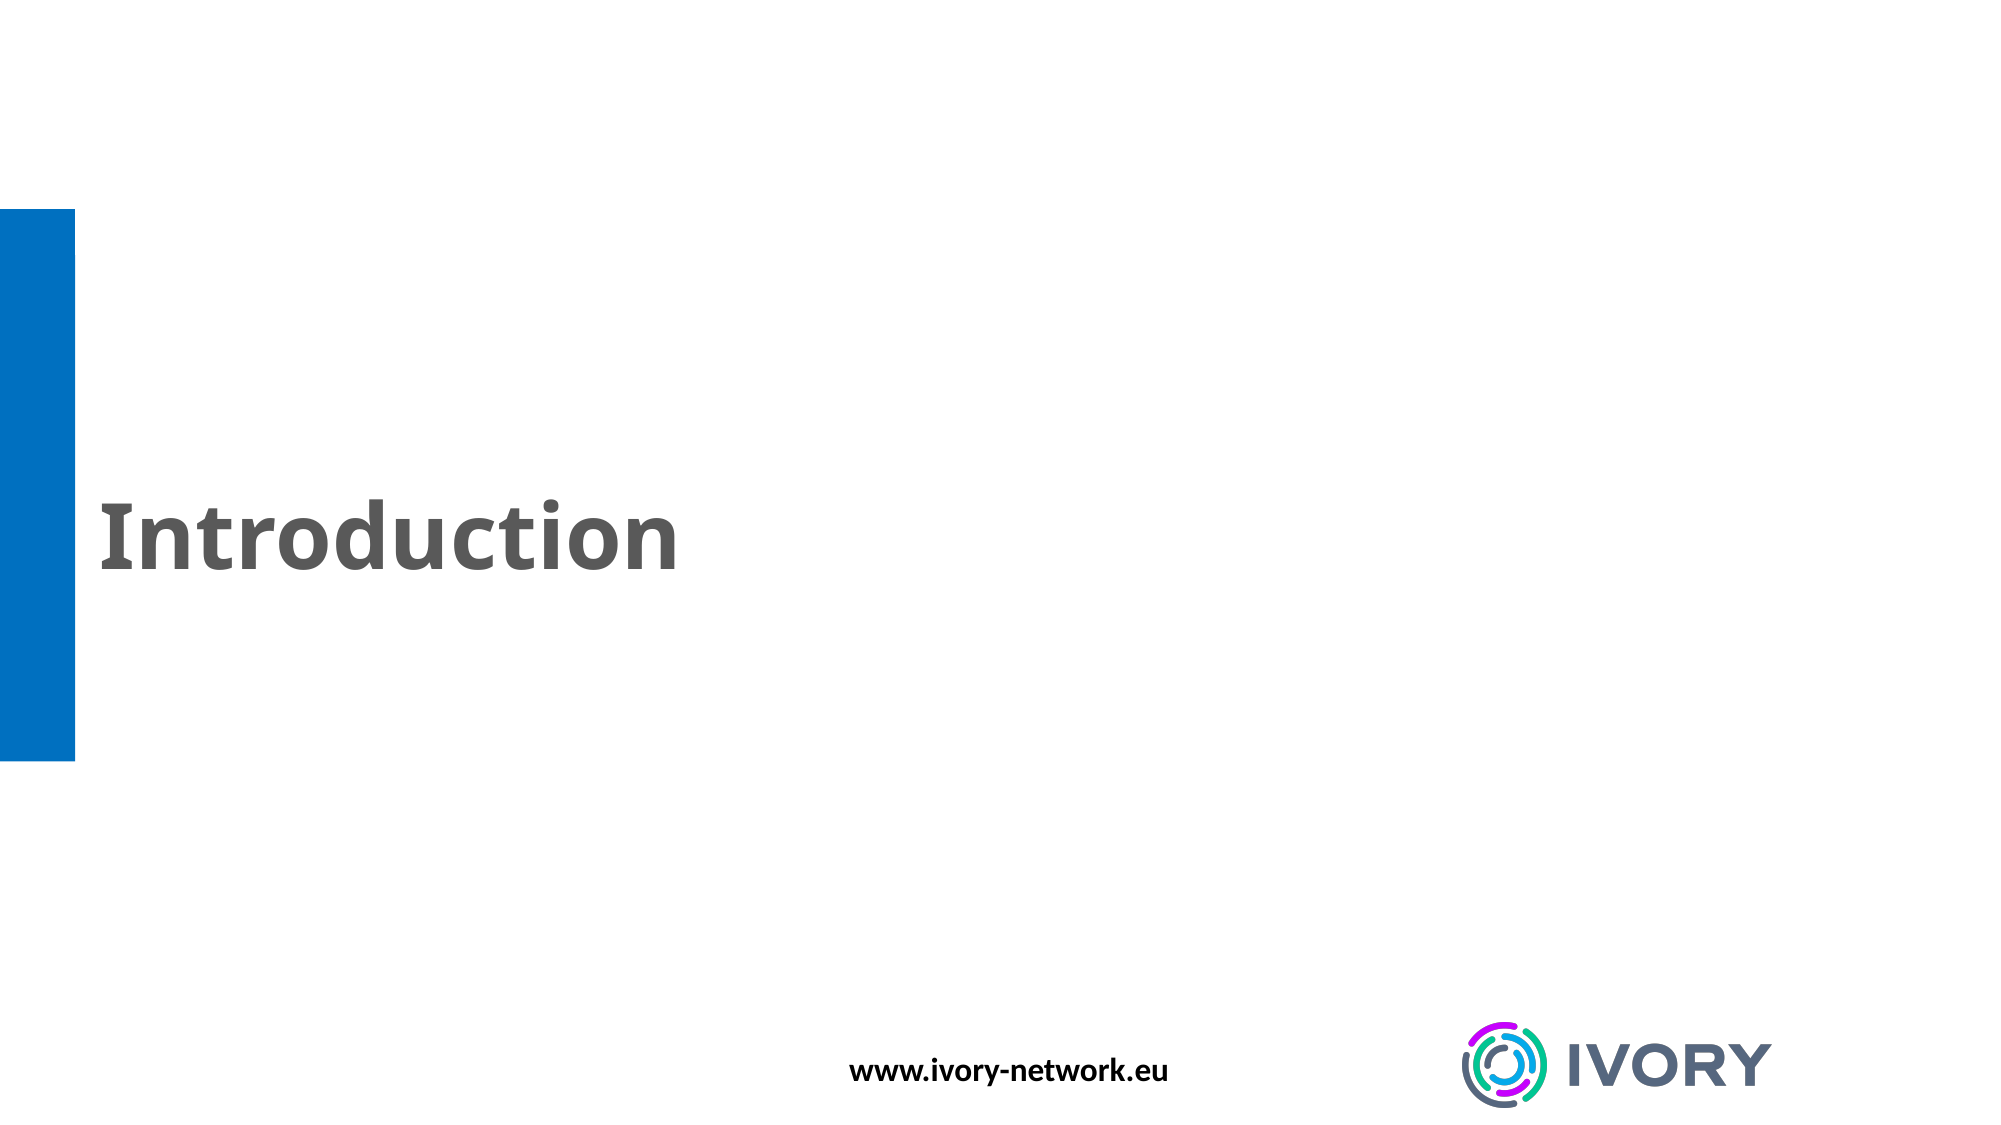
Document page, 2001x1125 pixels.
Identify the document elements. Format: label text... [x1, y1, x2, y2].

text_box Introduction [99, 343, 1900, 722]
text_box [0, 173, 1874, 762]
footer www.ivory-network.eu [671, 1038, 1347, 1099]
